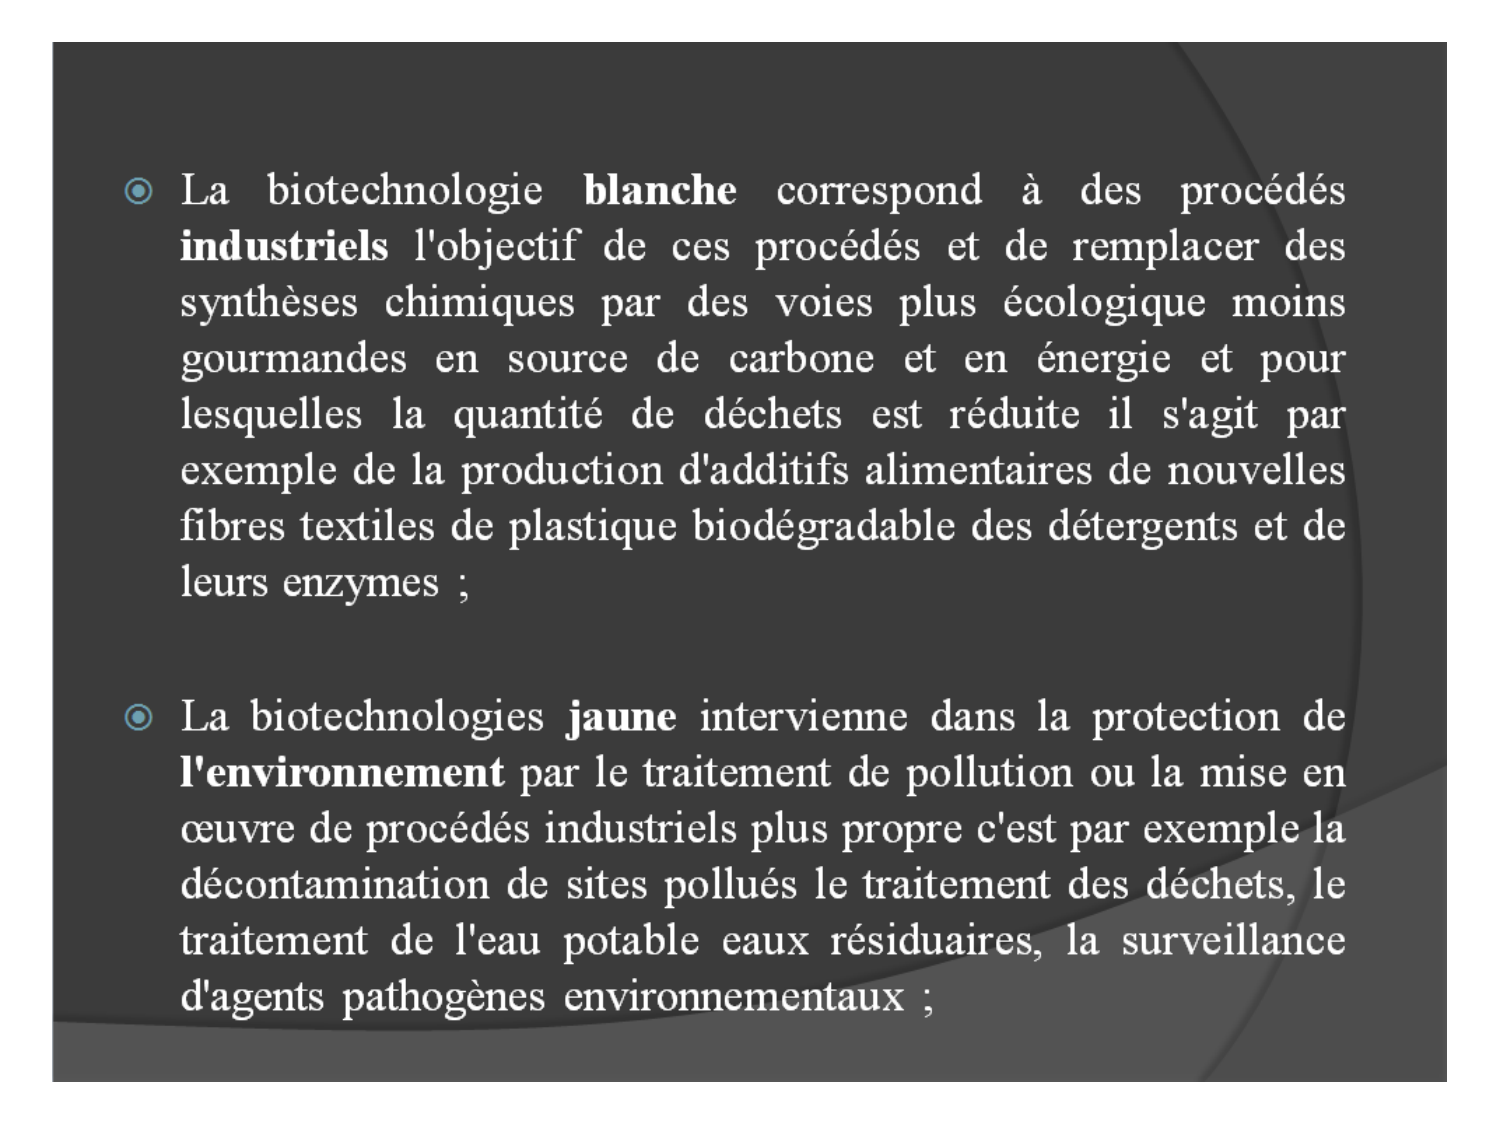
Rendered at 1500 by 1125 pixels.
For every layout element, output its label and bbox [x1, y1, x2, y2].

picture [52, 42, 1447, 1082]
